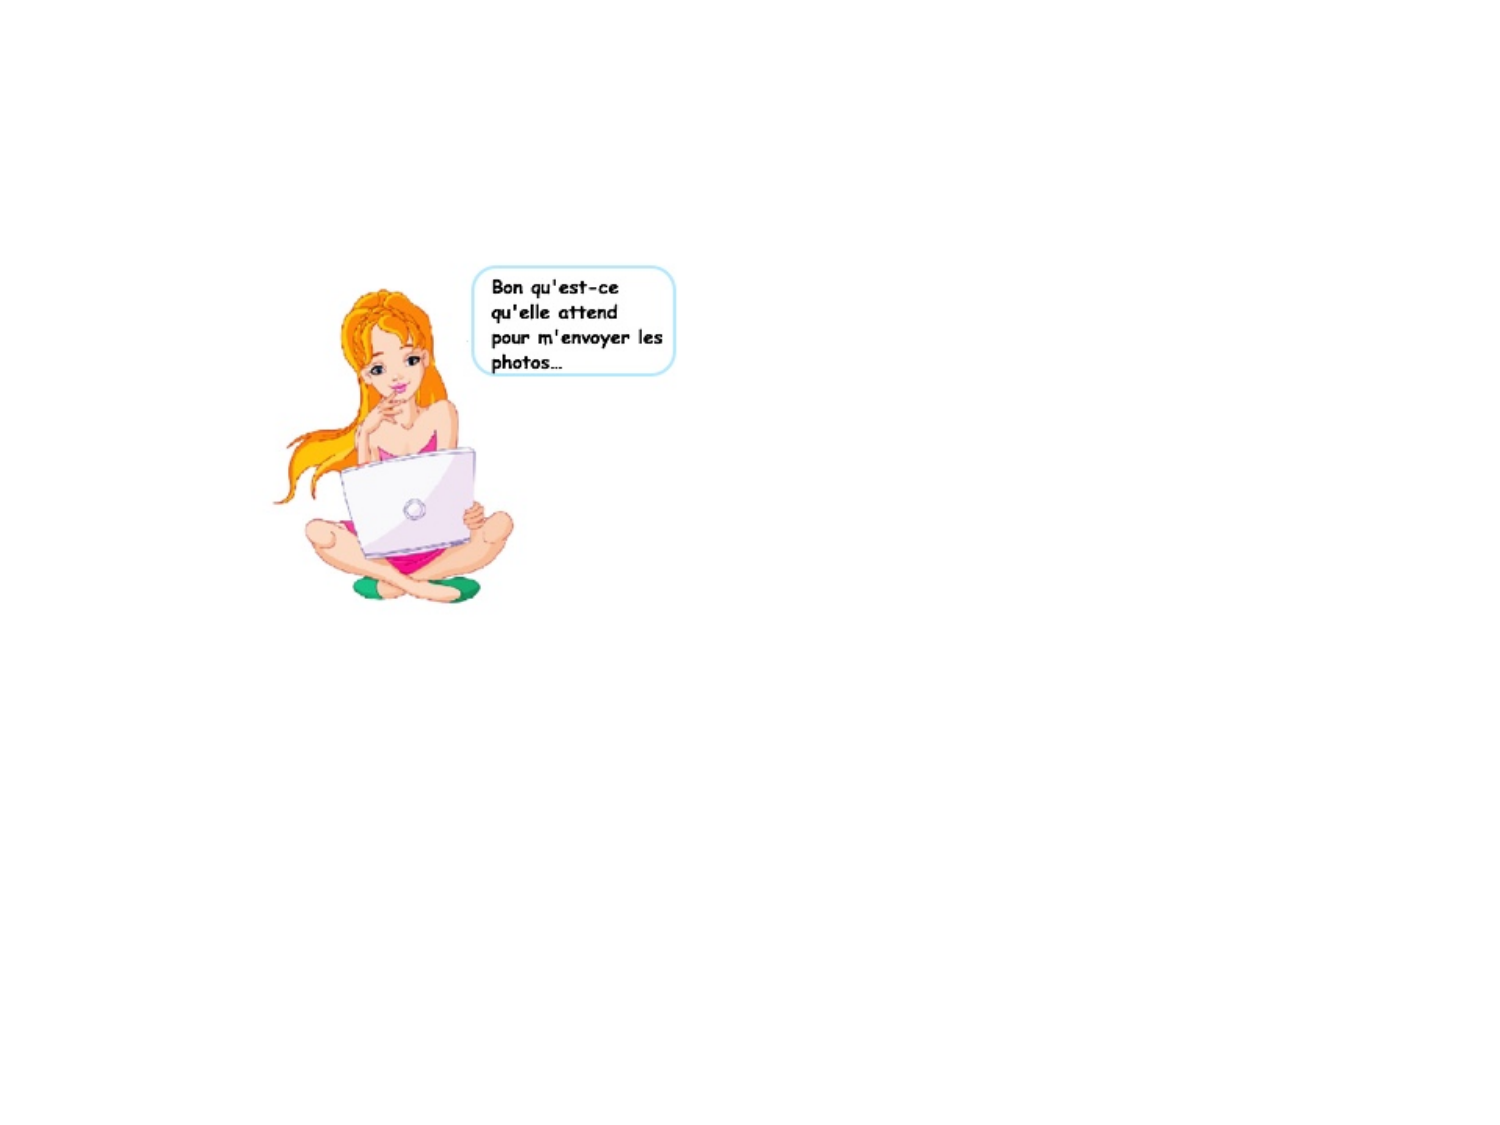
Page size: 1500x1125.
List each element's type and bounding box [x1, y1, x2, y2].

picture [251, 189, 1252, 940]
